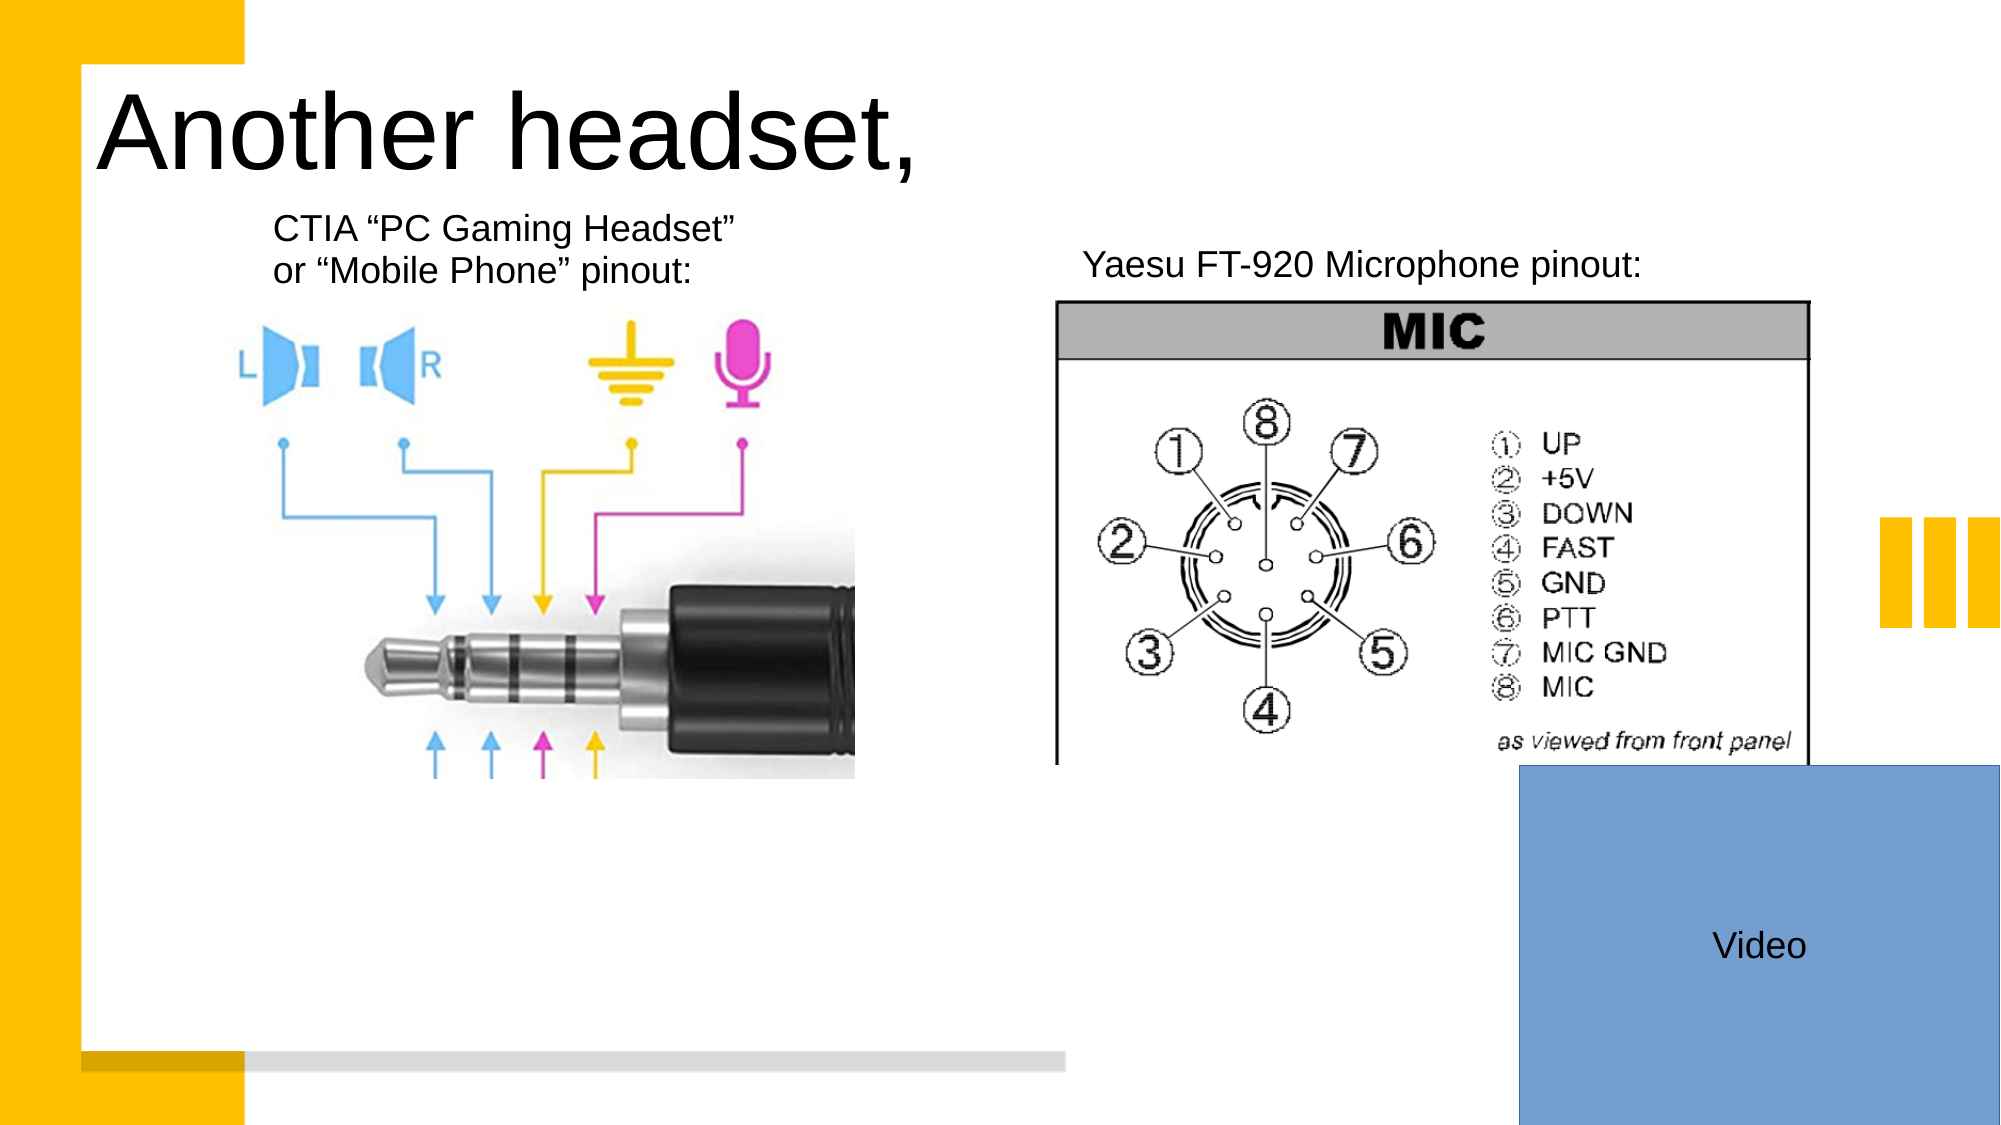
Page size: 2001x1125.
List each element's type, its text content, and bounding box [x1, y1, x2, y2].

picture [1050, 293, 1811, 766]
text_box [0, 0, 2000, 1125]
text_box CTIA “PC Gaming Headset” or “Mobile Phone” pinout: [258, 200, 751, 299]
text_box Video [1519, 765, 2000, 1125]
picture [210, 299, 855, 779]
text_box Yaesu FT-920 Microphone pinout: [1067, 236, 1658, 294]
text_box Another headset, [81, 64, 1921, 201]
